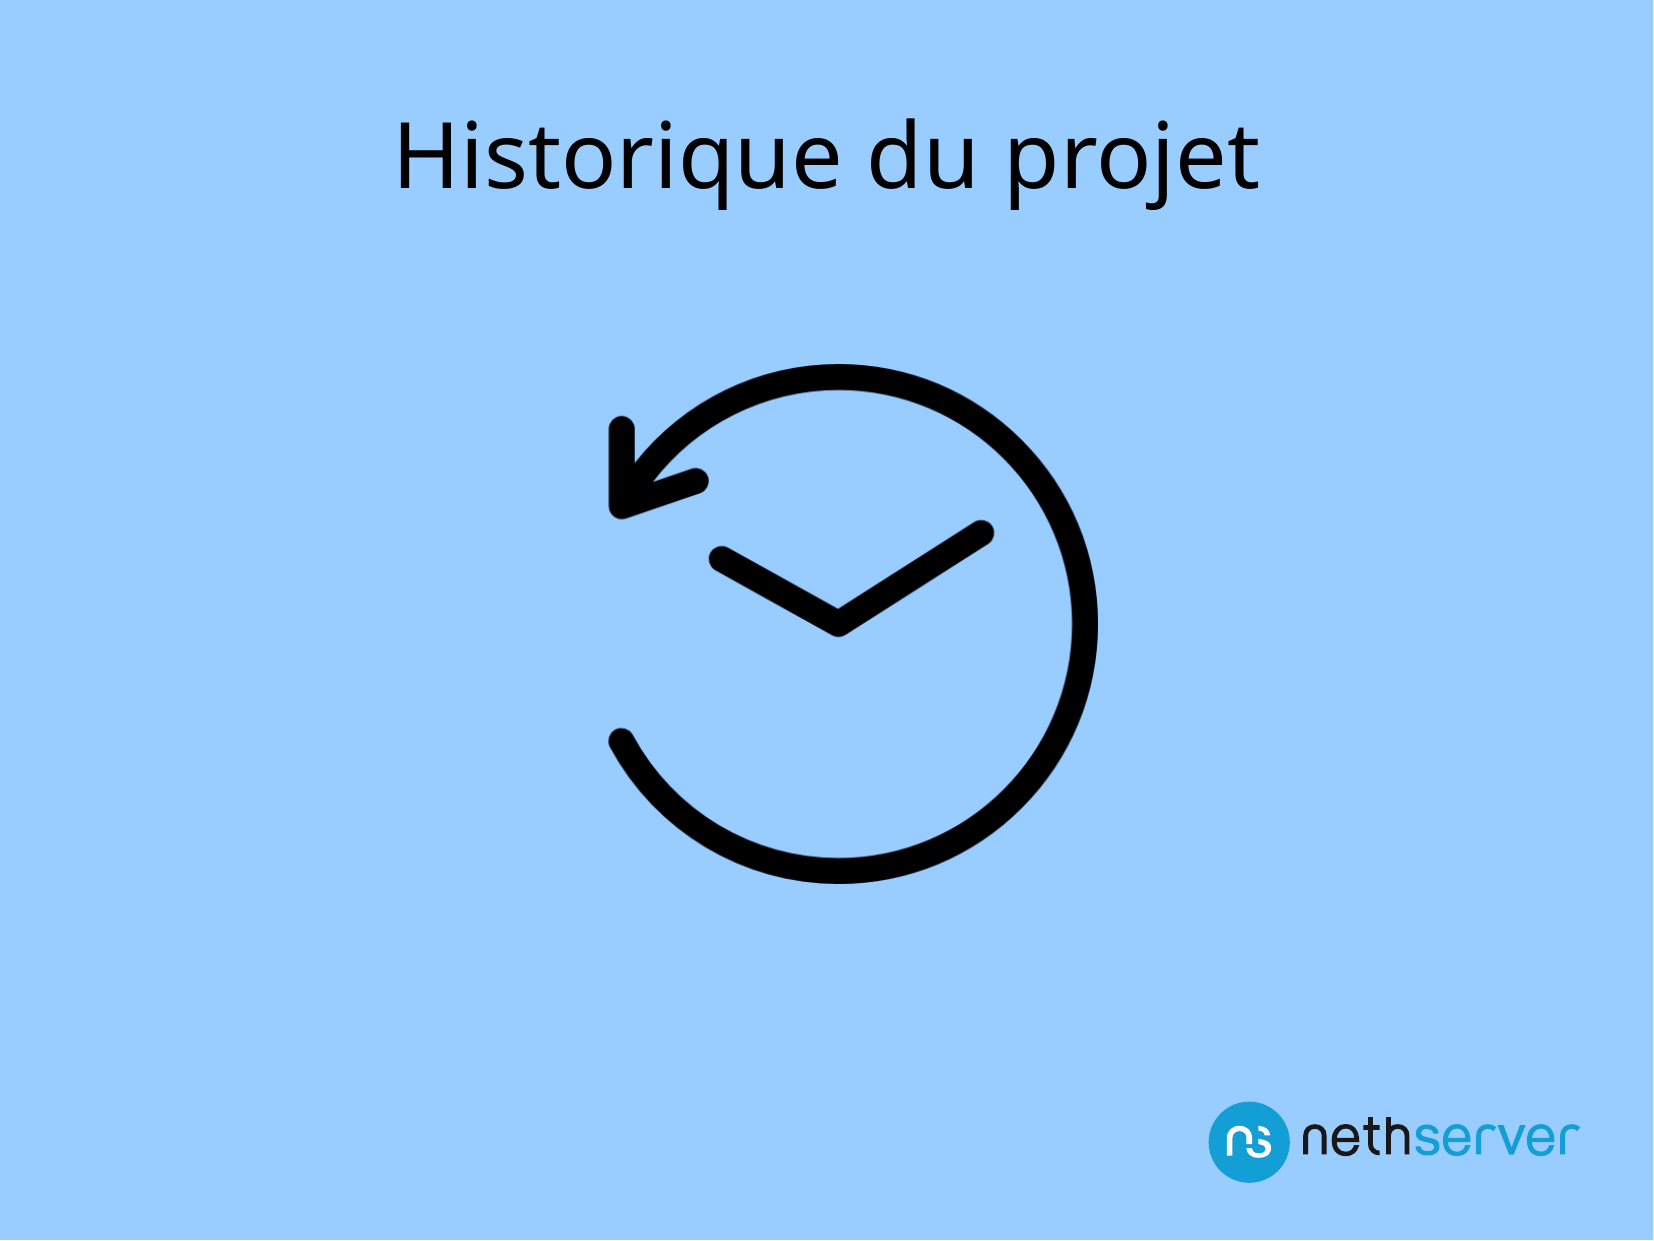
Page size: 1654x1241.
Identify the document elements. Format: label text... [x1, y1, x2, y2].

title Historique du projet [82, 49, 1571, 257]
picture [579, 364, 1098, 884]
picture [1015, 921, 1654, 1241]
